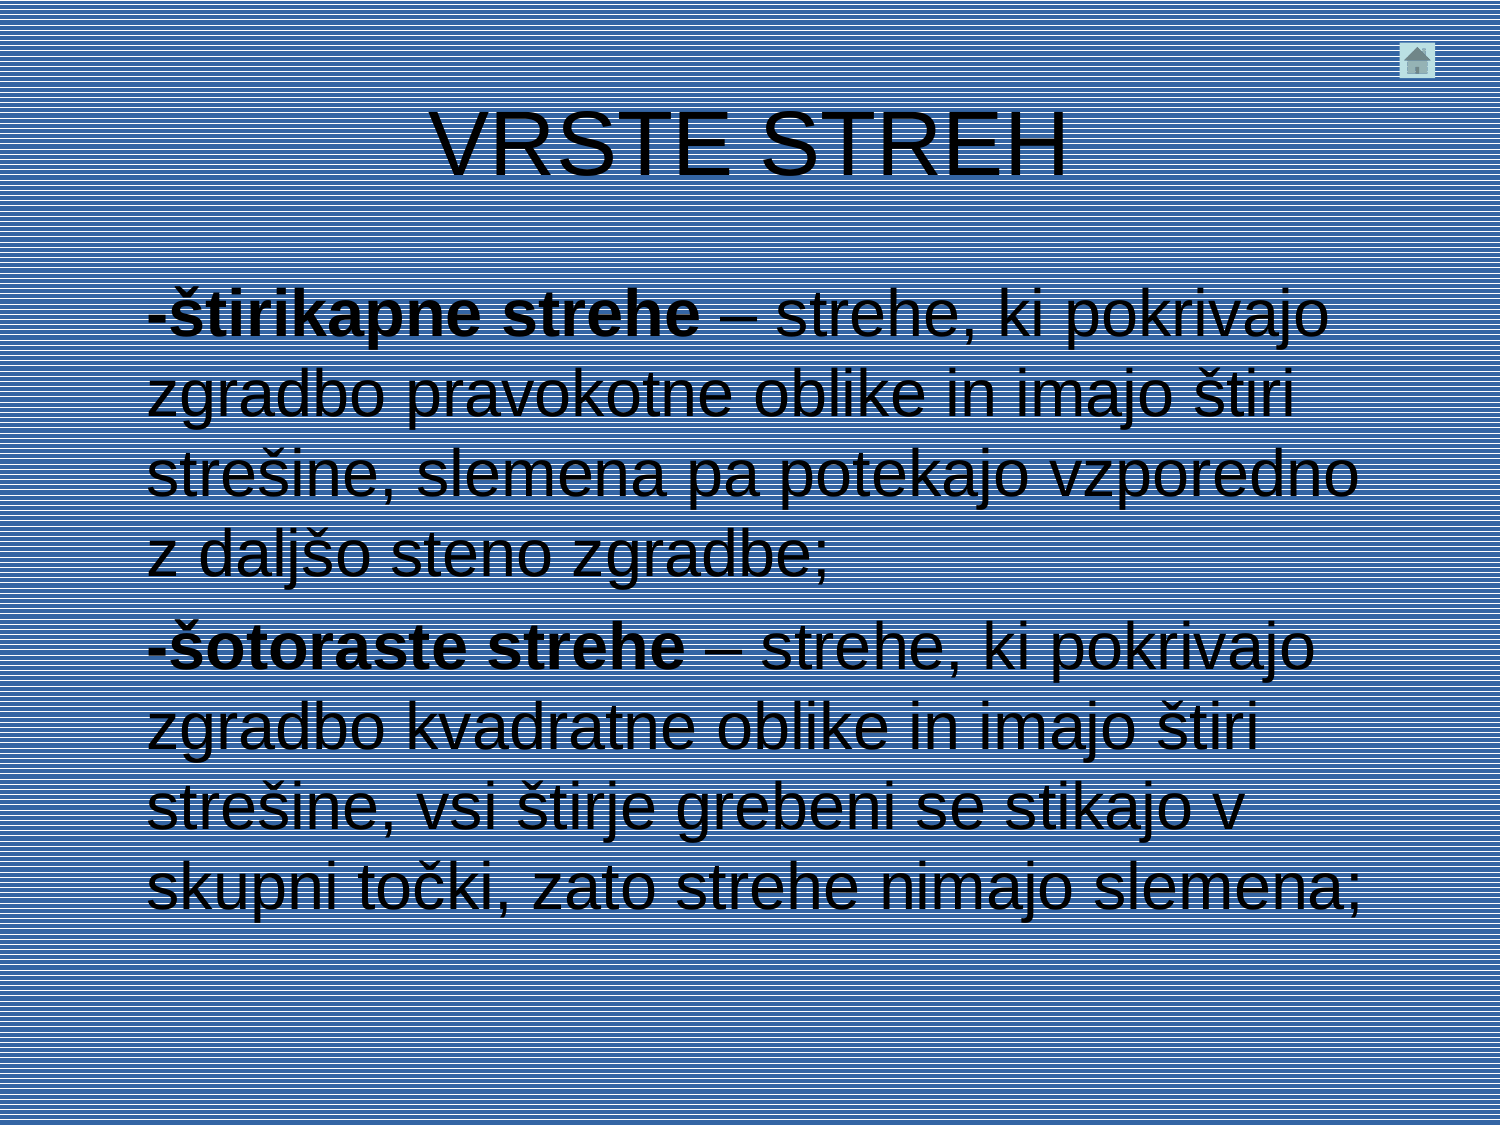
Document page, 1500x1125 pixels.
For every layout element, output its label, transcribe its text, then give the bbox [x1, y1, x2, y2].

title VRSTE STREH [75, 45, 1425, 233]
text_box [1399, 42, 1436, 79]
list -štirikapne strehe – strehe, ki pokrivajo zgradbo pravokotne oblike in imajo štiri strešine, slemena pa potekajo vzporedno z daljšo steno zgradbe; -šotoraste strehe – strehe, ki pokrivajo zgradbo kvadratne oblike in imajo štiri strešine, vsi štirje grebeni se stikajo v skupni točki, zato strehe nimajo slemena; [75, 262, 1425, 1005]
